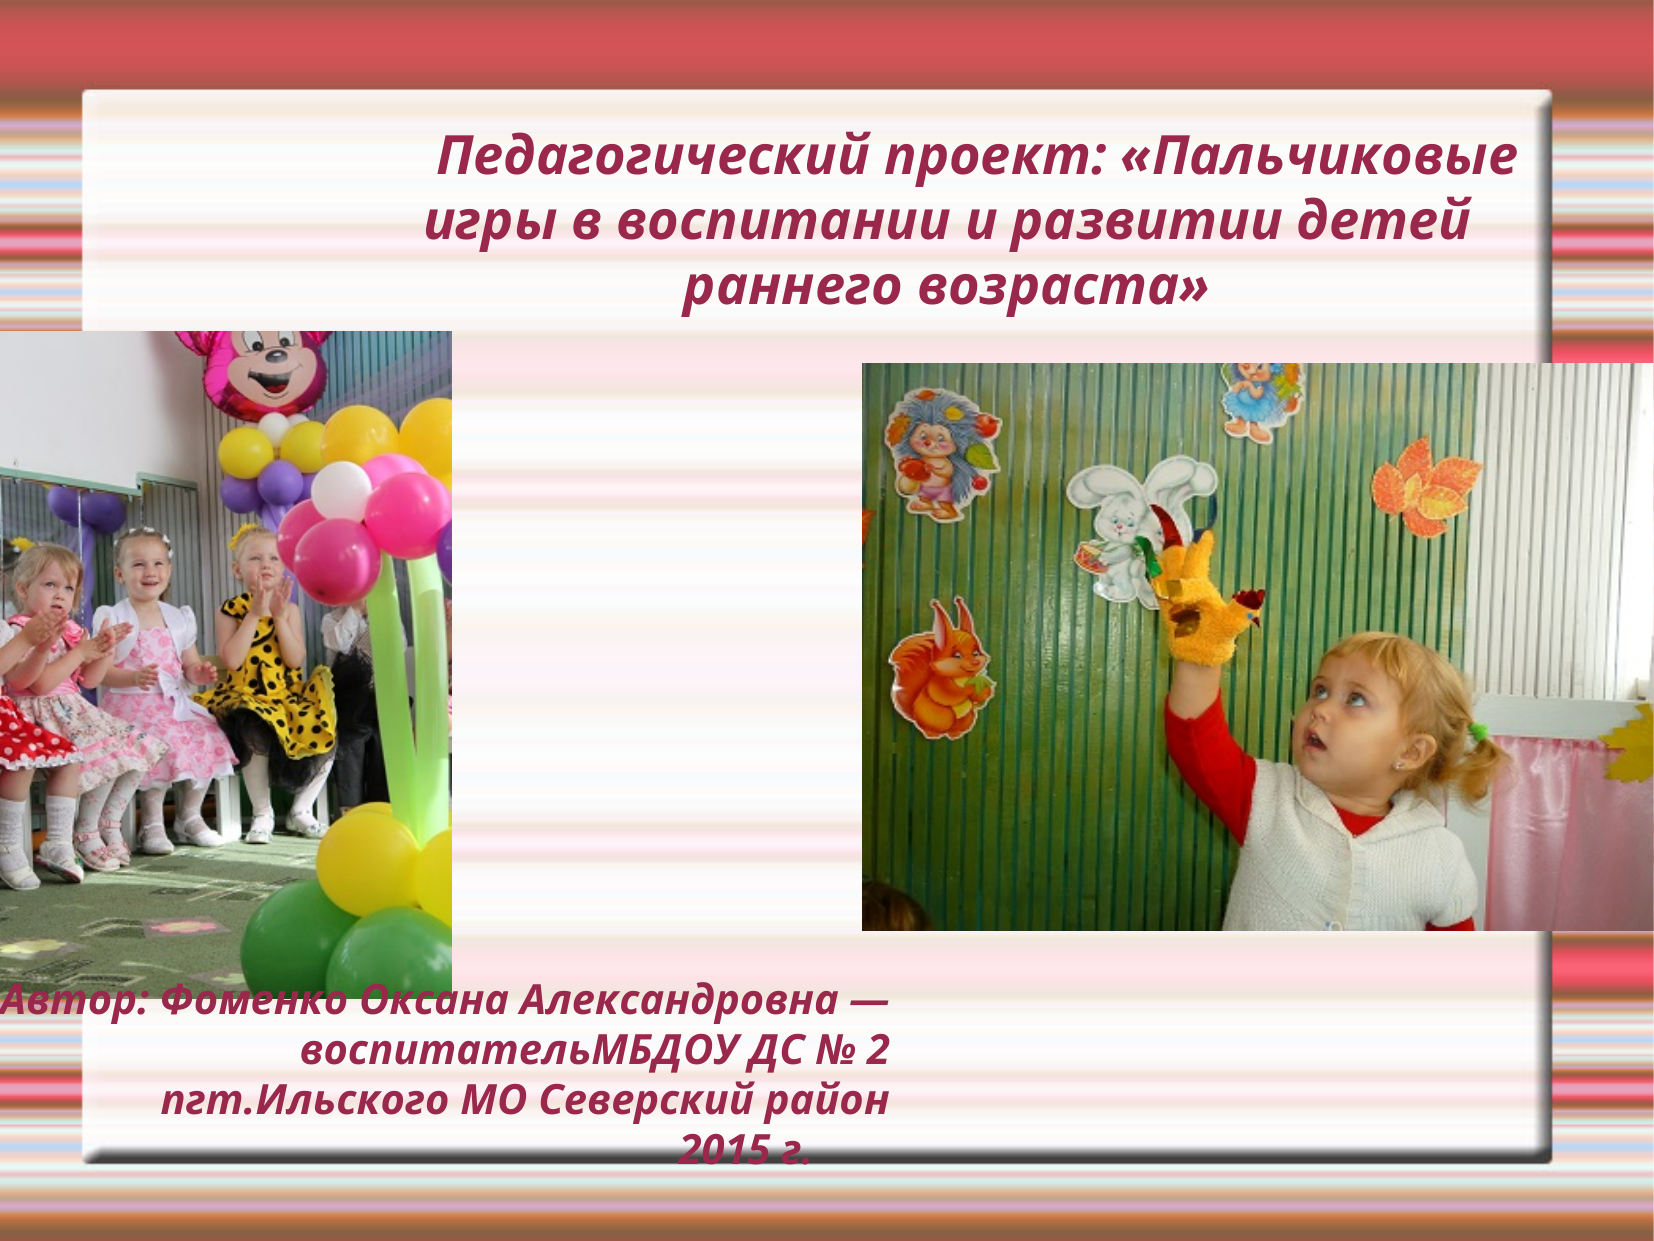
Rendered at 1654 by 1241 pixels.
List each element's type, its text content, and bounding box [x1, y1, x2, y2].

subtitle Автор: Фоменко Оксана Александровна — воспитательМБДОУ ДС № 2 пгт.Ильского МО Северский район 2015 г. [0, 312, 1453, 1162]
title Педагогический проект: «Пальчиковые игры в воспитании и развитии детей раннего возраста» [241, 119, 1654, 317]
picture [1453, 363, 1654, 931]
